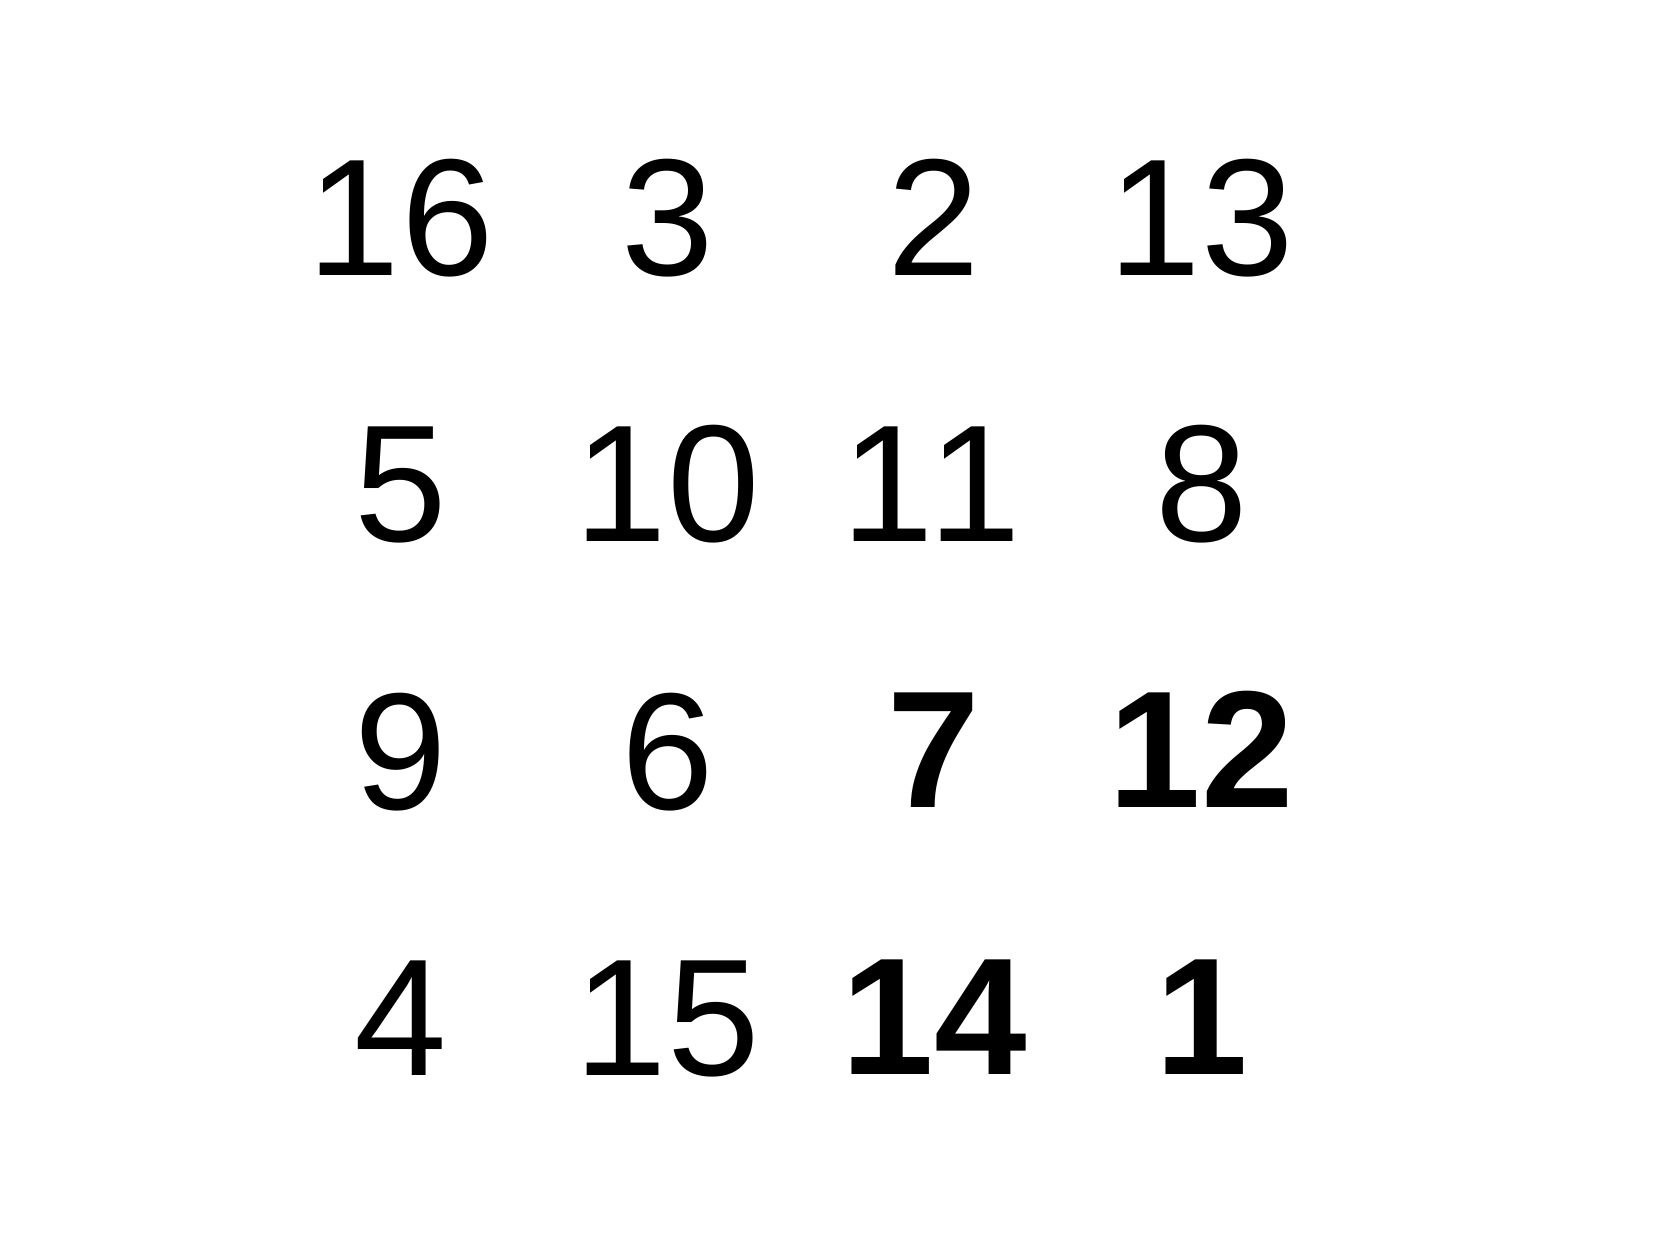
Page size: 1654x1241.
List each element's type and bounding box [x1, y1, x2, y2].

chart [267, 45, 1338, 1196]
